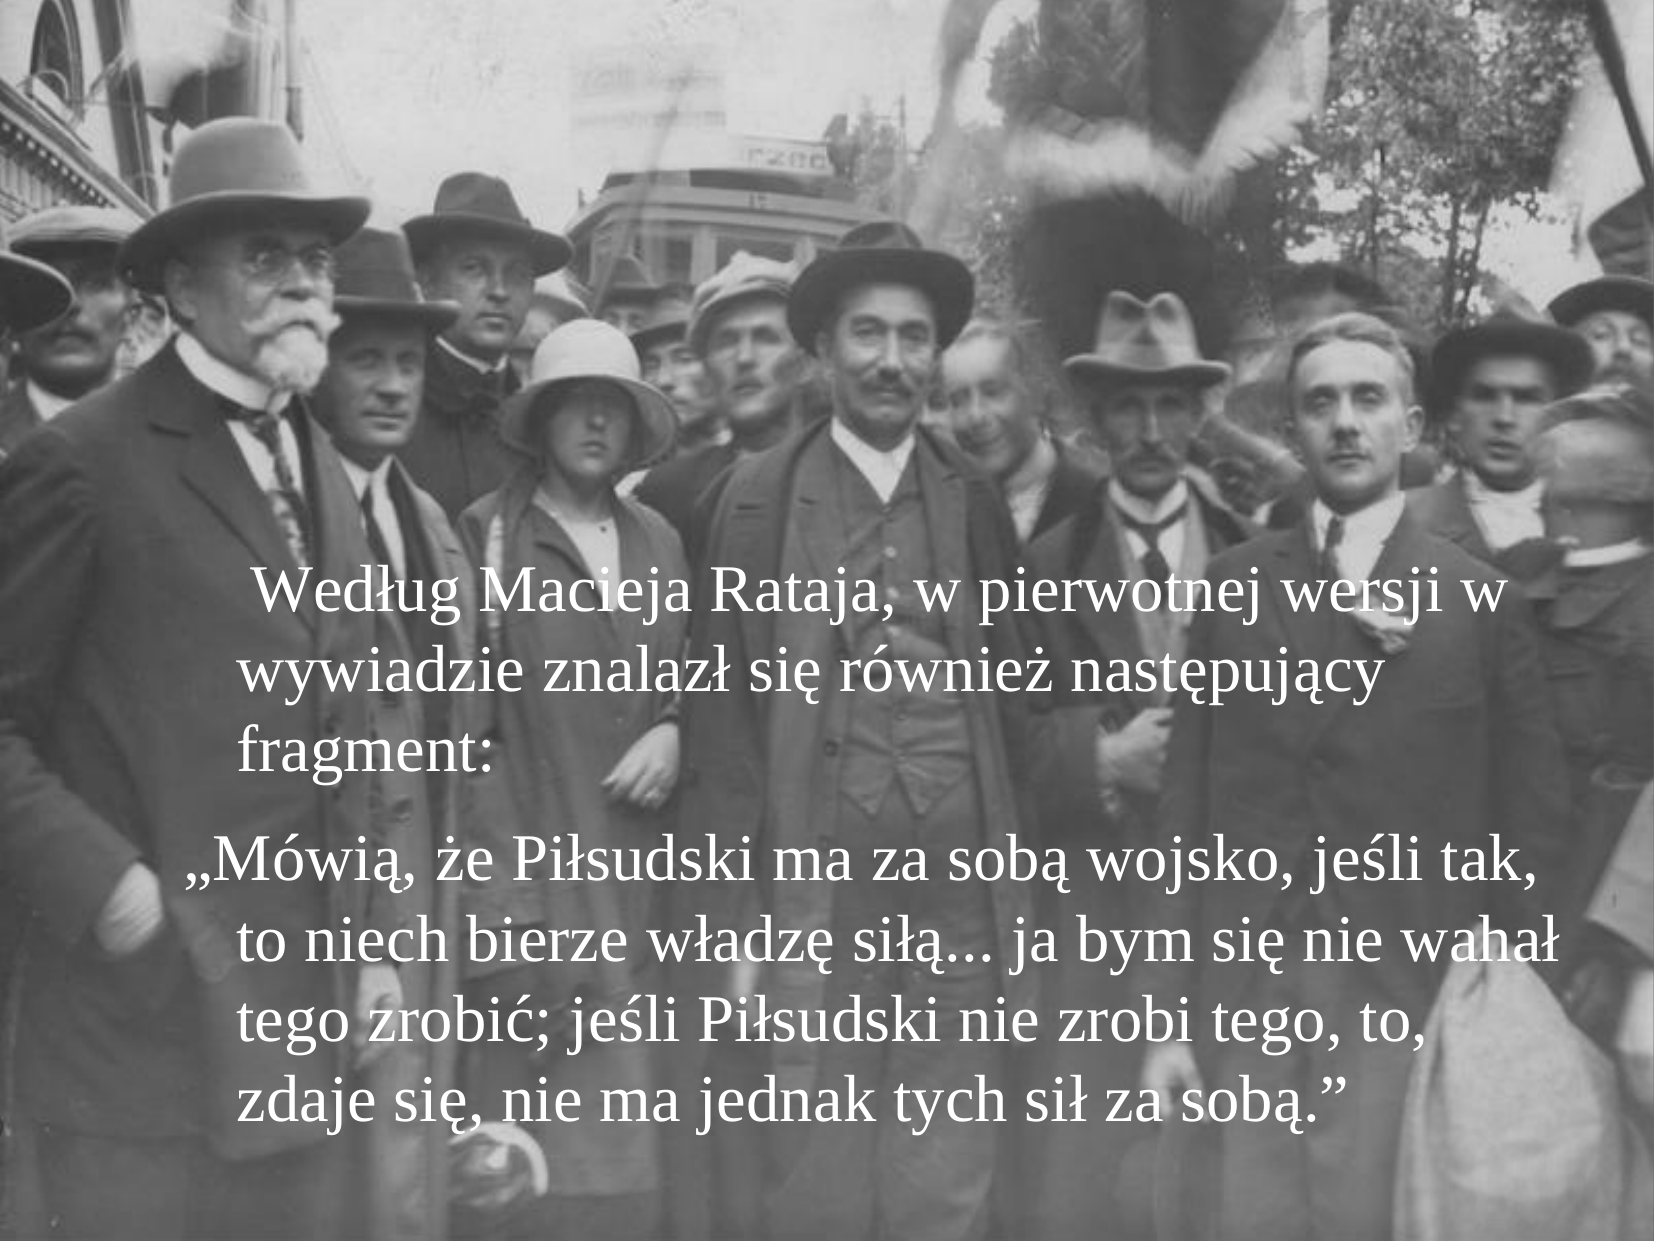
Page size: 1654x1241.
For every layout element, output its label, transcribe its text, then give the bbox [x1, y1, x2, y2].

list Według Macieja Rataja, w pierwotnej wersji w wywiadzie znalazł się również następujący fragment: „Mówią, że Piłsudski ma za sobą wojsko, jeśli tak, to niech bierze władzę siłą... ja bym się nie wahał tego zrobić; jeśli Piłsudski nie zrobi tego, to, zdaje się, nie ma jednak tych sił za sobą.” [94, 544, 1583, 1241]
picture [0, 0, 1654, 1241]
